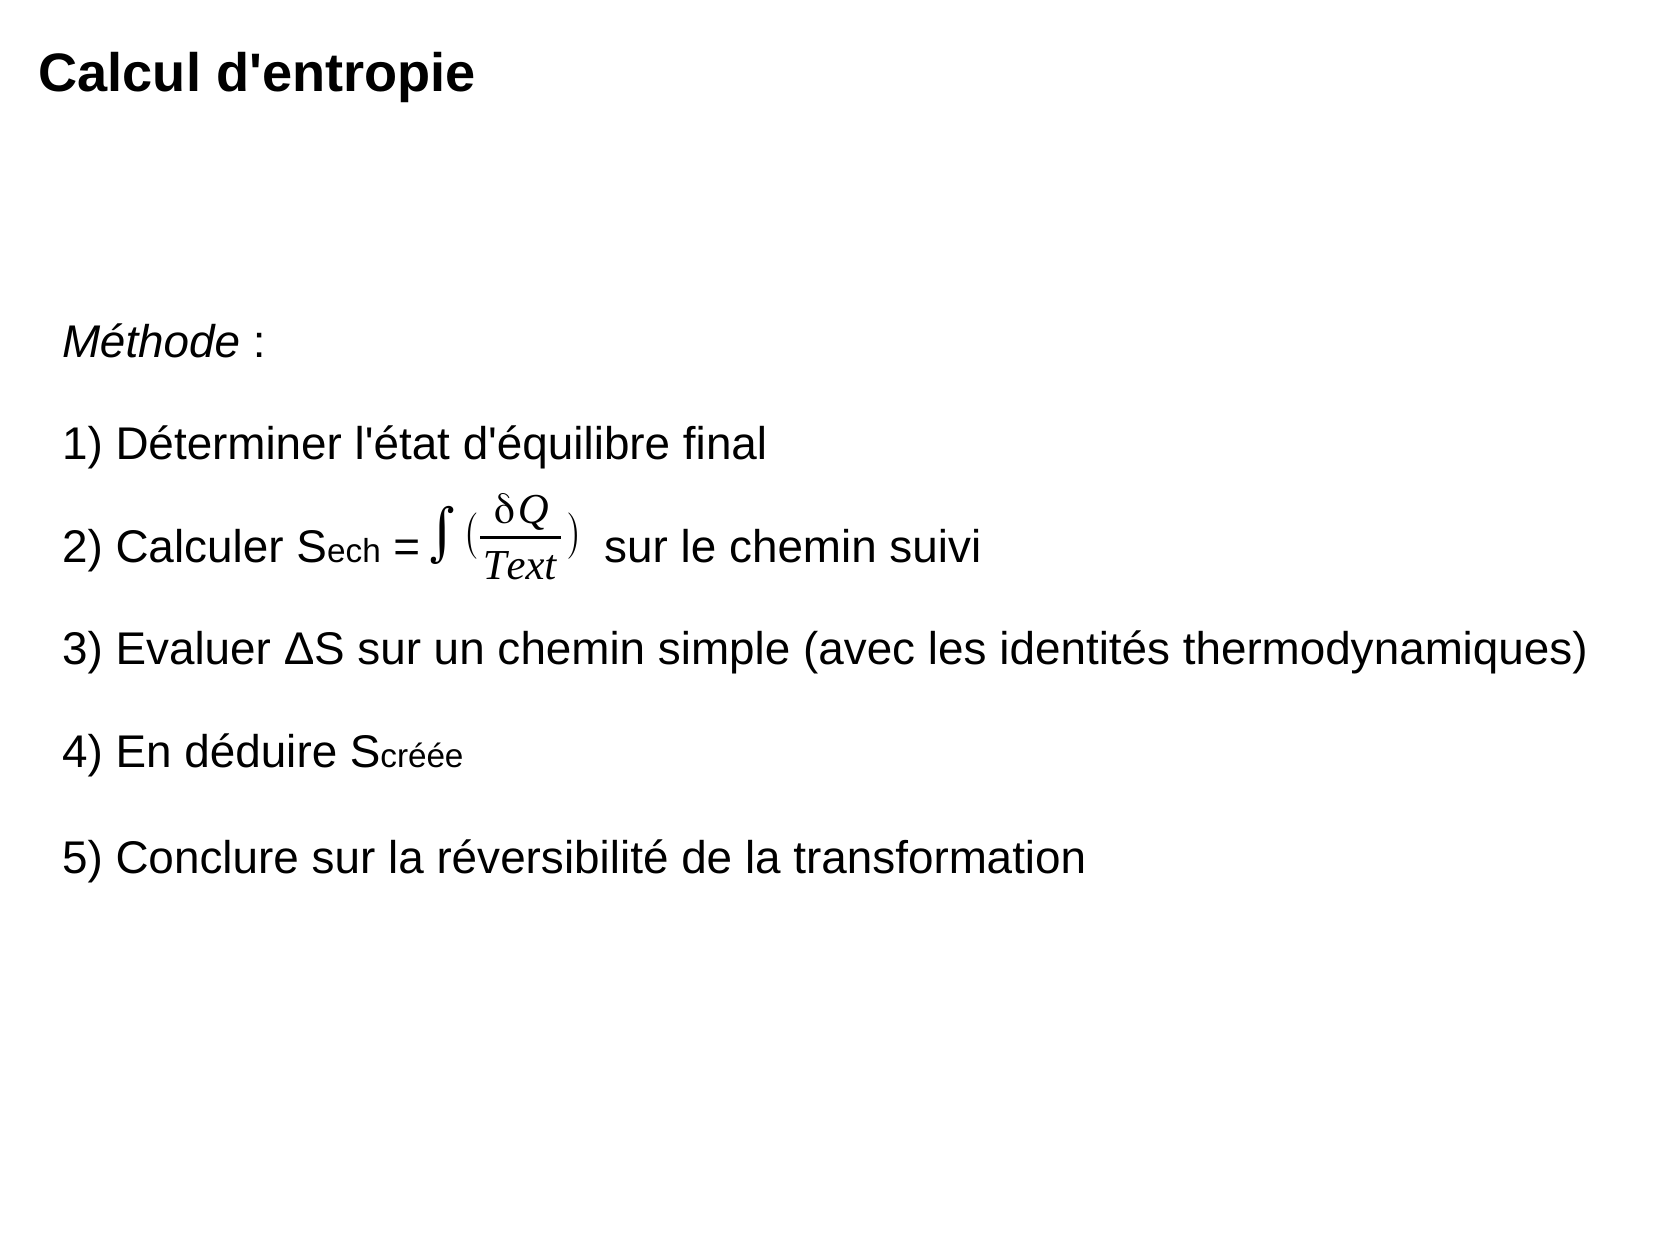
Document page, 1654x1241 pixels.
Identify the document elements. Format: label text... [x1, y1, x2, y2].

text_box Calcul d'entropie [23, 35, 804, 113]
chart [413, 485, 591, 590]
text_box Méthode : 1) Déterminer l'état d'équilibre final 2) Calculer Sech = sur le chemin suivi 3) Evaluer ΔS sur un chemin simple (avec les identités thermodynamiques) 4) En déduire Scréée 5) Conclure sur la réversibilité de la transformation [47, 308, 1654, 993]
